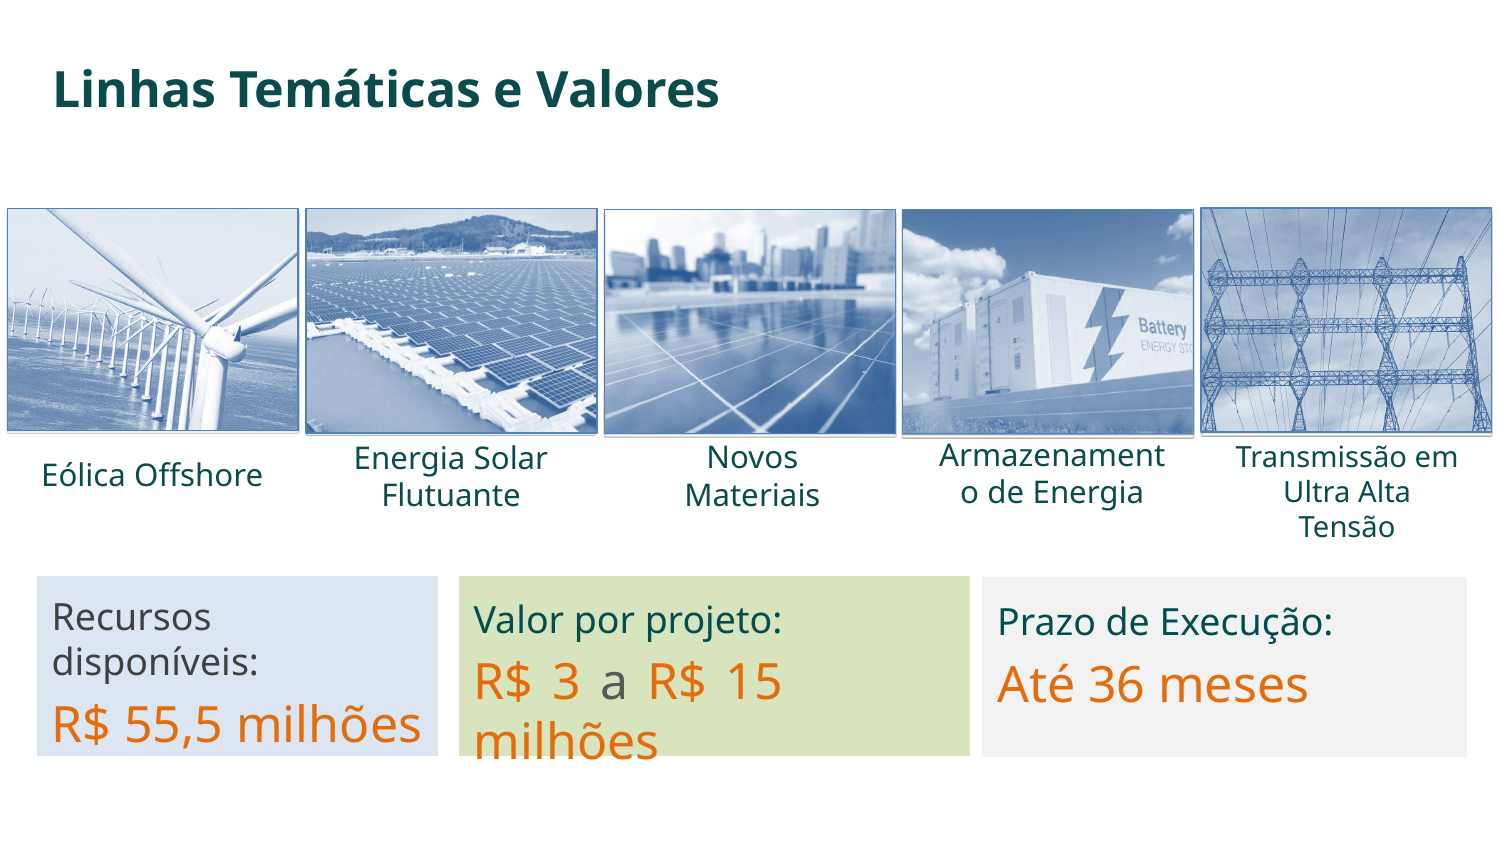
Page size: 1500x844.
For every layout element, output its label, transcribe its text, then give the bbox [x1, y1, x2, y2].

text_box [982, 577, 1467, 757]
text_box Transmissão em Ultra Alta Tensão [1216, 431, 1479, 551]
picture [605, 210, 895, 433]
text_box Linhas Temáticas e Valores [37, 20, 1454, 155]
picture [903, 210, 1193, 433]
picture [1201, 208, 1491, 432]
text_box Recursos disponíveis: R$ 55,5 milhões [37, 585, 438, 760]
text_box [459, 576, 970, 588]
picture [306, 209, 597, 432]
text_box Novos Materiais [652, 430, 853, 520]
text_box Valor por projeto: R$ 3 a R$ 15 milhões [459, 588, 970, 778]
text_box Prazo de Execução: Até 36 meses [982, 590, 1442, 720]
text_box Armazenamento de Energia [921, 427, 1184, 517]
text_box Energia Solar Flutuante [320, 431, 582, 521]
picture [8, 209, 298, 430]
text_box [37, 576, 438, 585]
text_box Eólica Offshore [21, 448, 284, 501]
